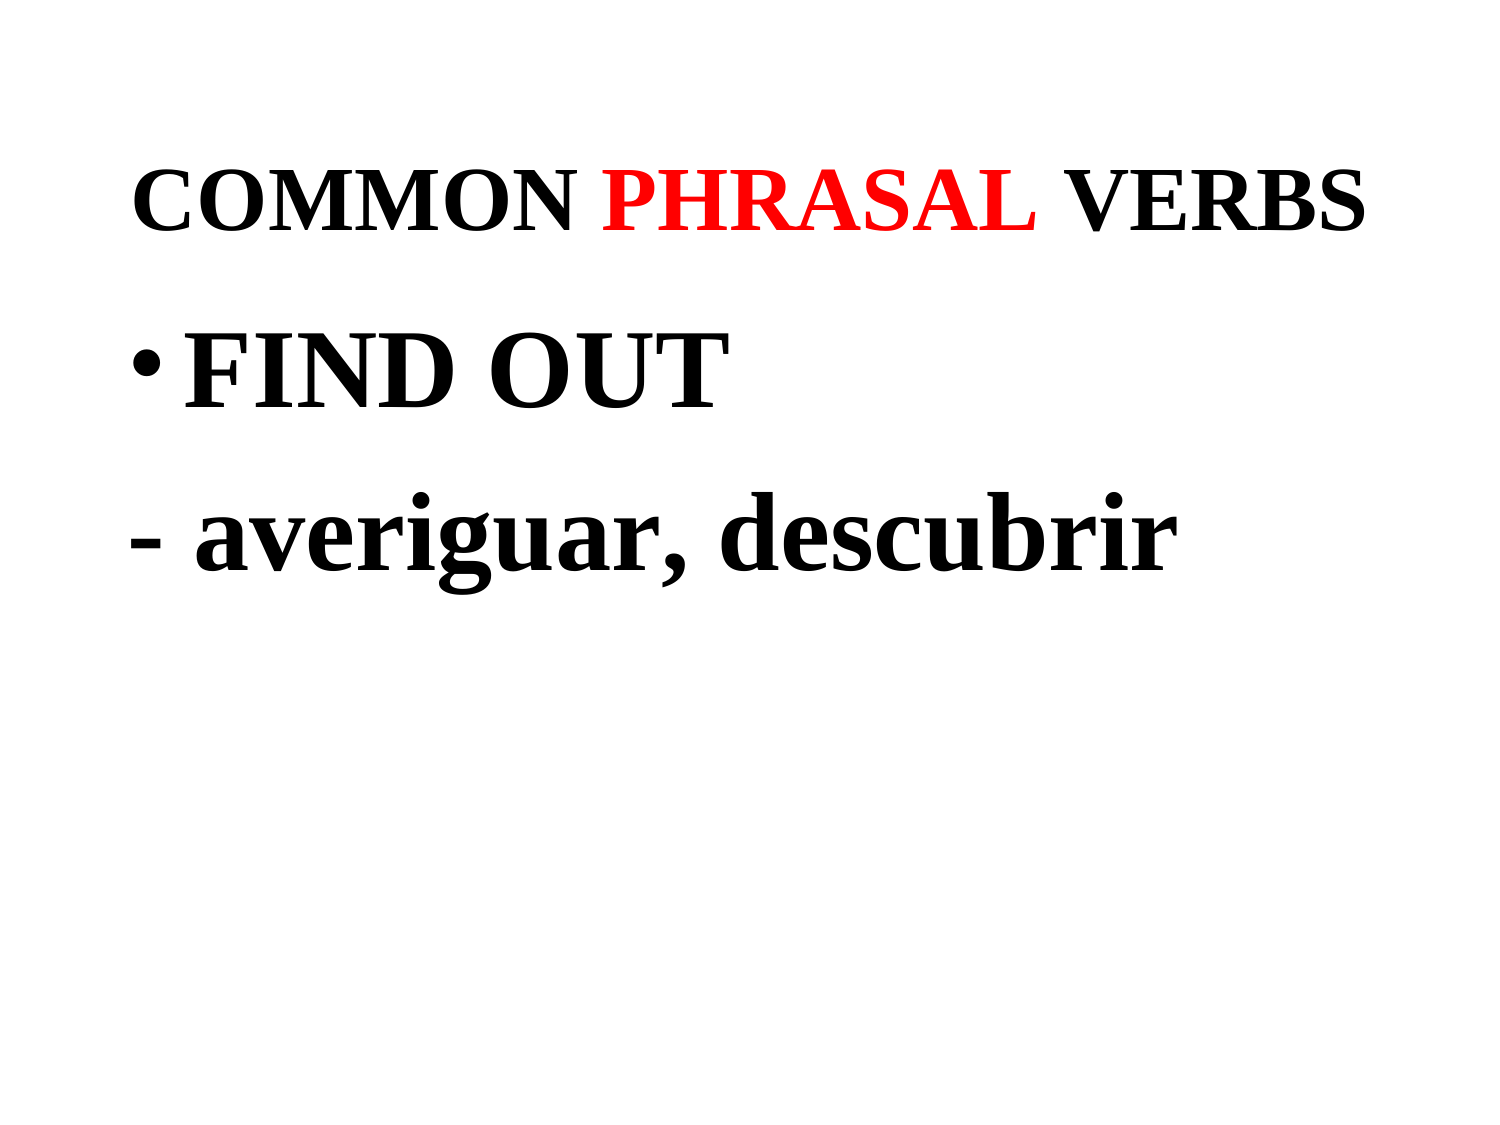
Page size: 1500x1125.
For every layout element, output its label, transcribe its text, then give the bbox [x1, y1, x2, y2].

list FIND OUT - averiguar, descubrir [112, 287, 1388, 1000]
title COMMON PHRASAL VERBS [112, 99, 1388, 287]
